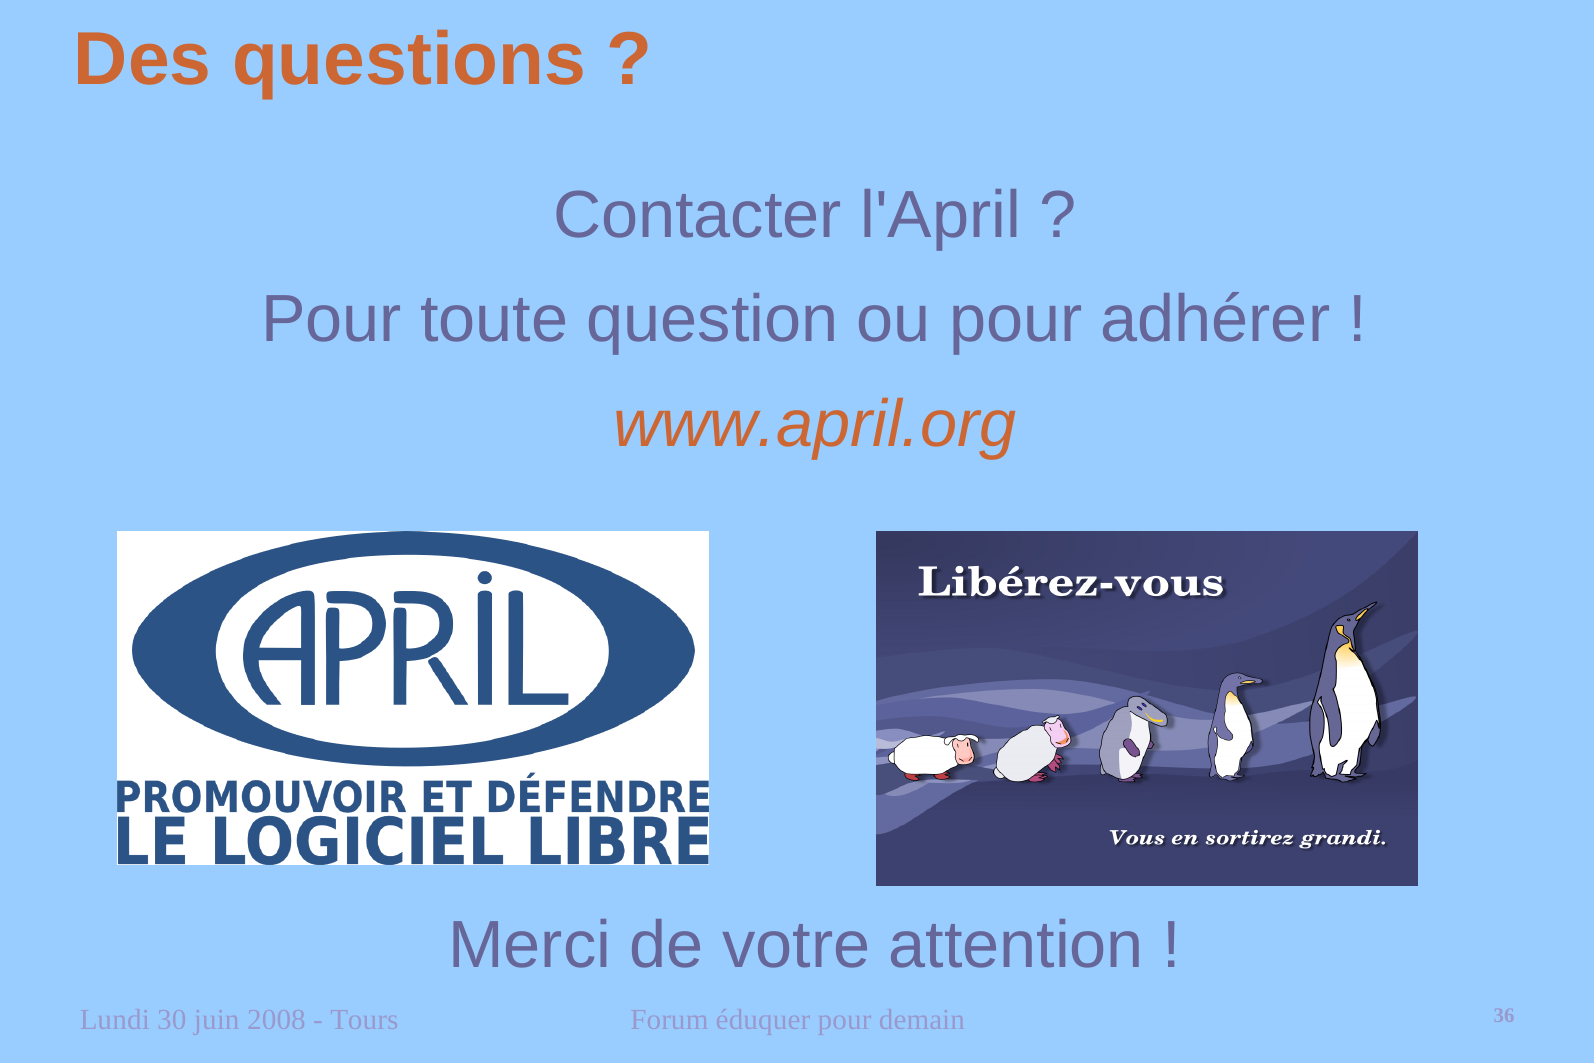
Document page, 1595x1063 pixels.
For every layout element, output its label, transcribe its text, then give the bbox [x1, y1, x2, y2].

picture [876, 531, 1418, 886]
picture [117, 531, 709, 865]
title Des questions ? [74, 0, 1510, 119]
list Contacter l'April ? Pour toute question ou pour adhérer ! www.april.org Merci de votre attention ! [88, 177, 1524, 982]
